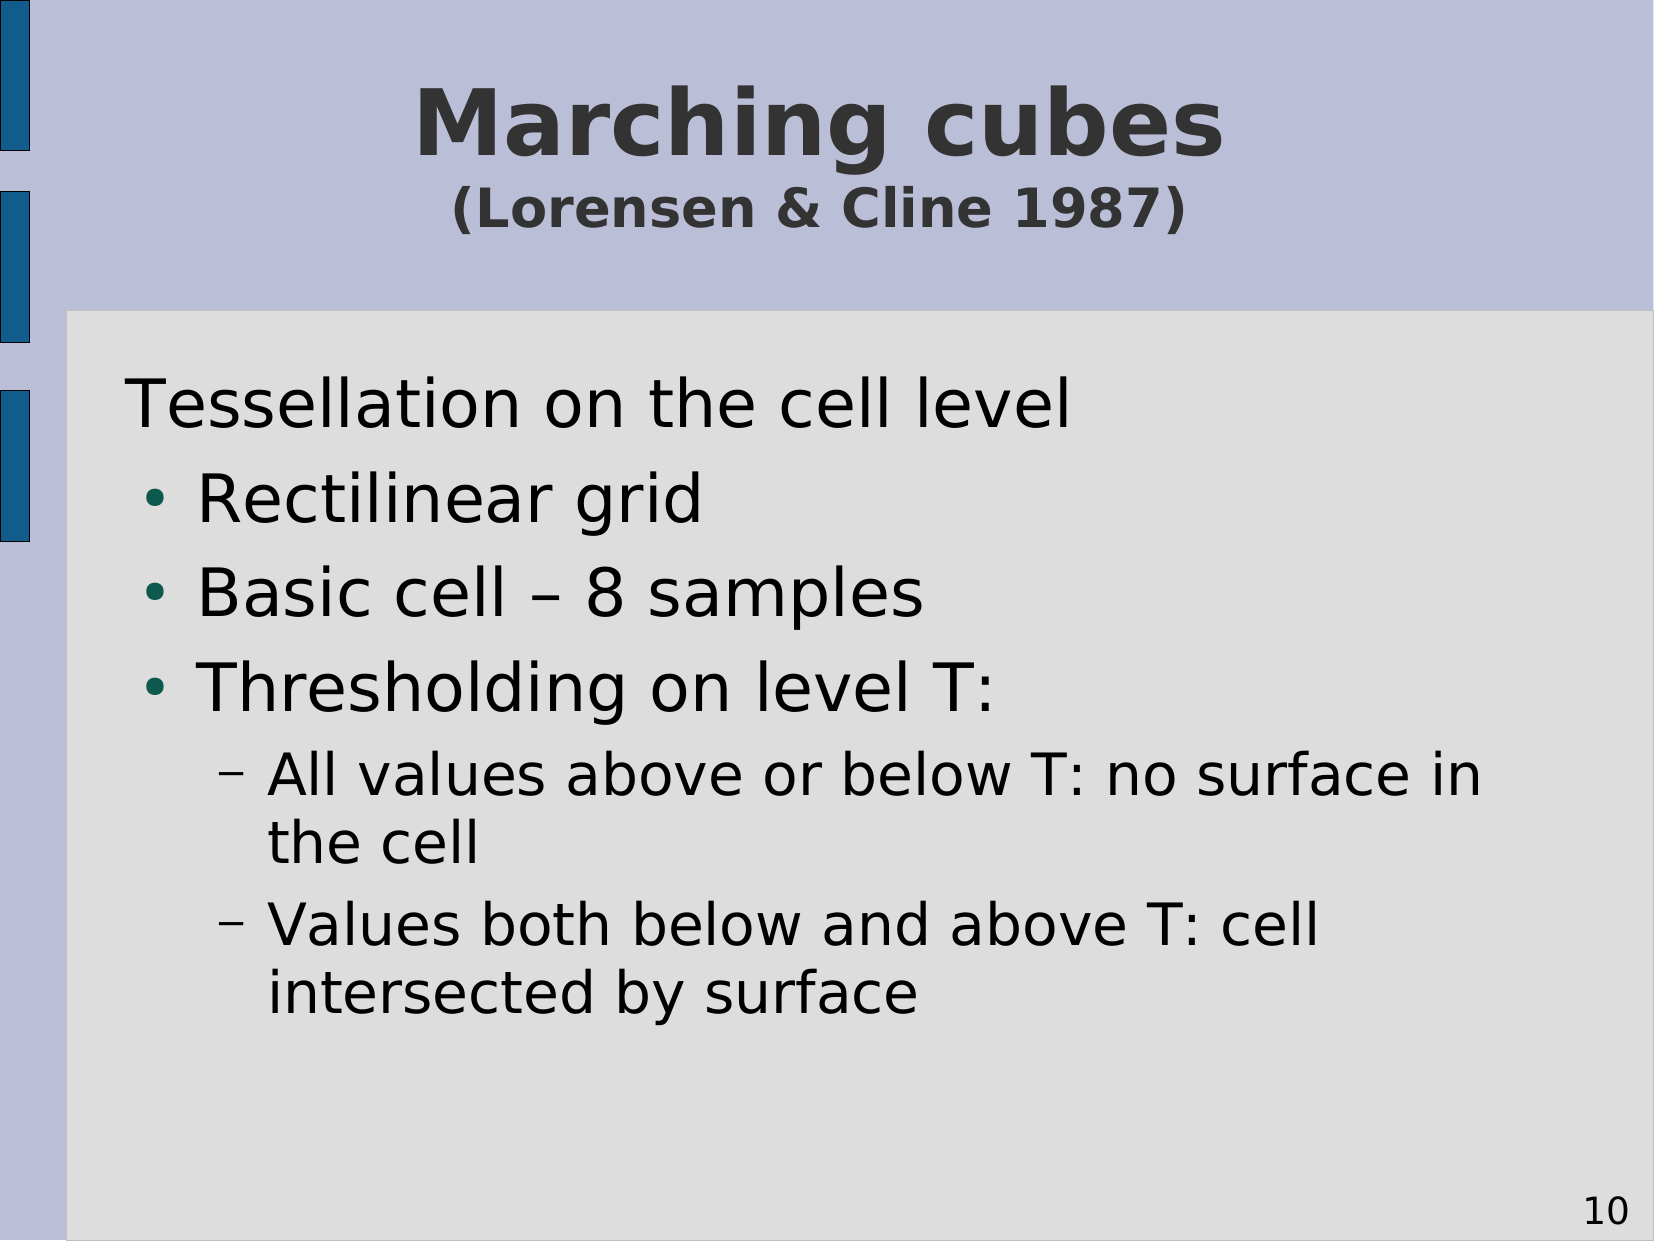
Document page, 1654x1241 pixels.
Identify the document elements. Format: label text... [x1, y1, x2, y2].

list Tessellation on the cell level Rectilinear grid Basic cell – 8 samples Thresholding on level T: All values above or below T: no surface in the cell Values both below and above T: cell intersected by surface [110, 358, 1530, 1223]
title Marching cubes (Lorensen & Cline 1987) [110, 41, 1530, 249]
